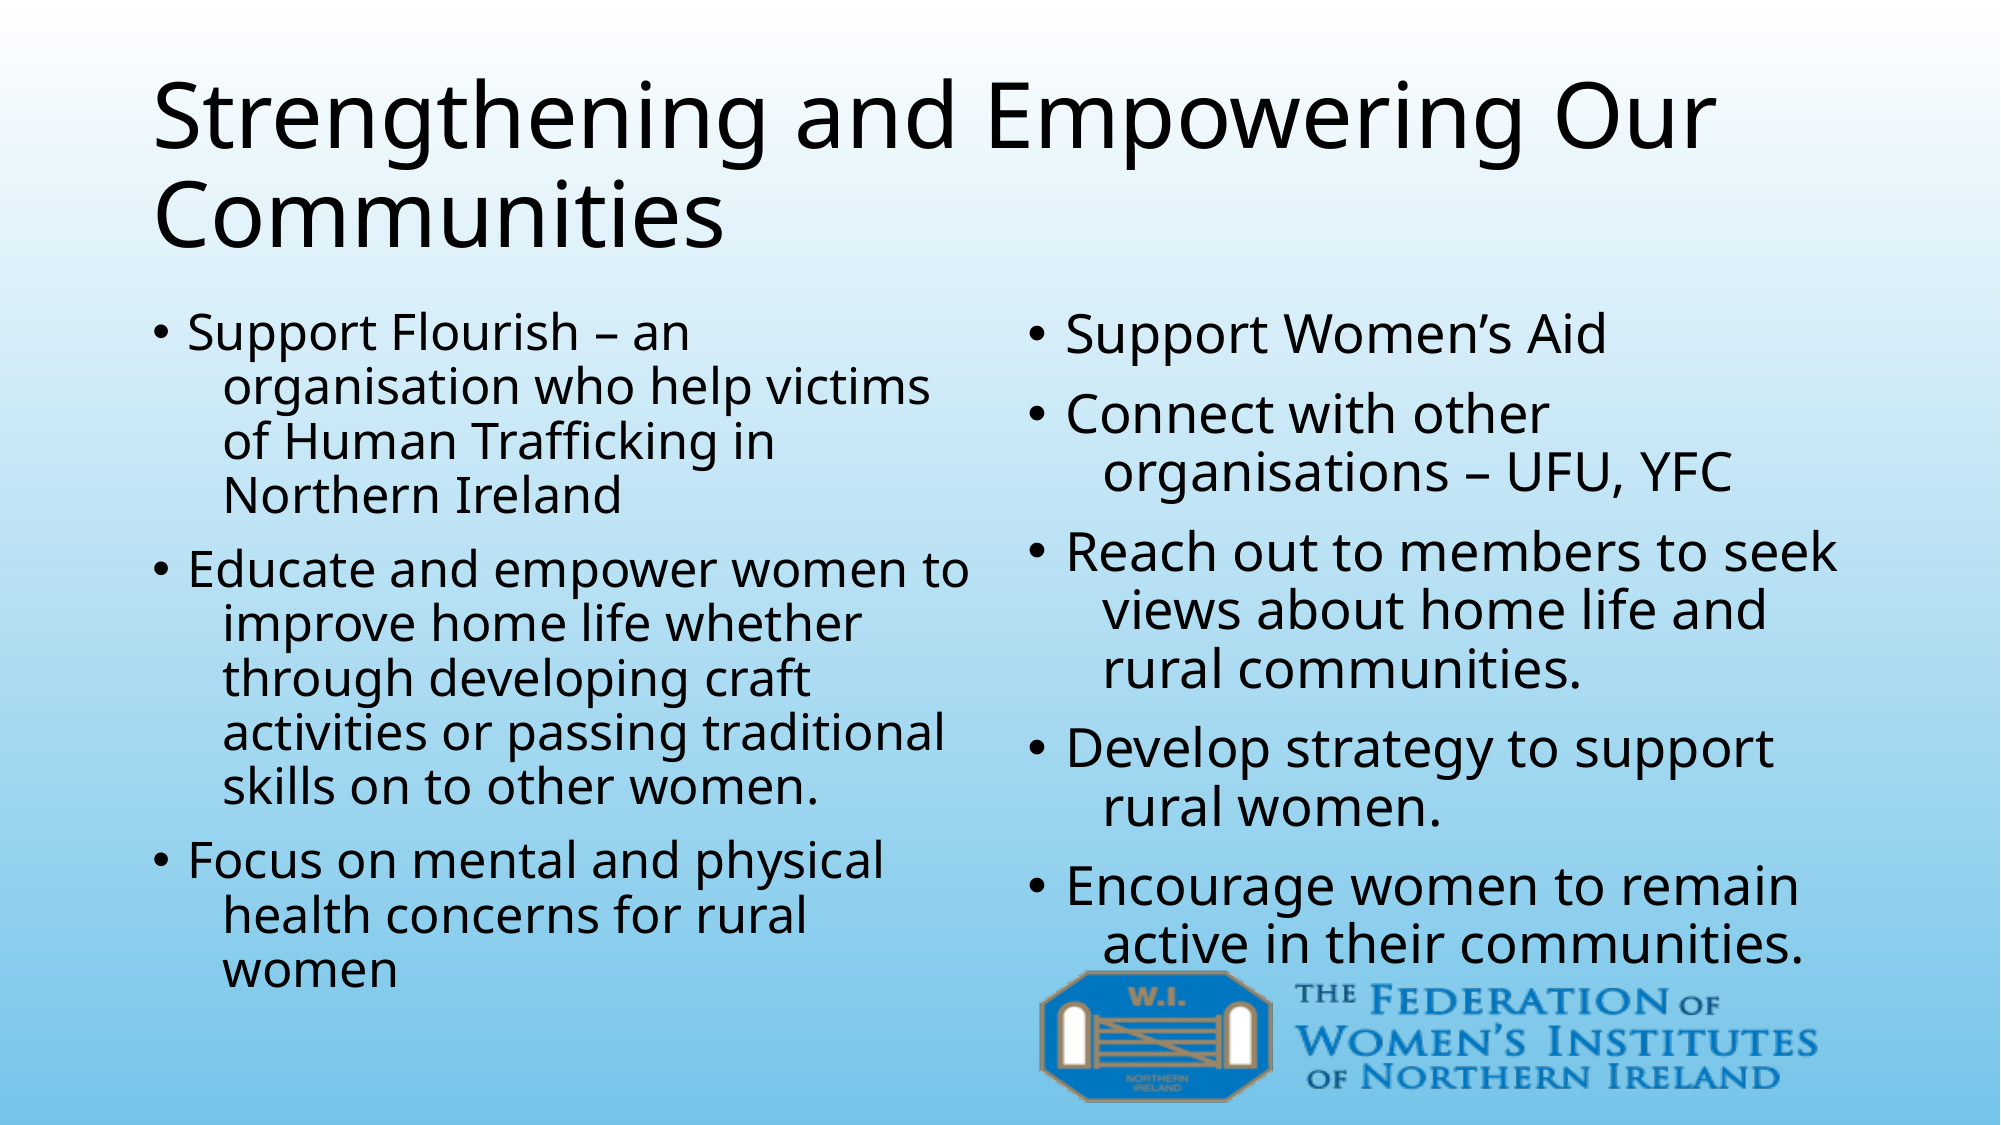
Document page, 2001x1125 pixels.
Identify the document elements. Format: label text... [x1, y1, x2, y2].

list Support Flourish – an organisation who help victims of Human Trafficking in Northern Ireland Educate and empower women to improve home life whether through developing craft activities or passing traditional skills on to other women. Focus on mental and physical health concerns for rural women [137, 299, 988, 1014]
list Support Women’s Aid Connect with other organisations – UFU, YFC Reach out to members to seek views about home life and rural communities. Develop strategy to support rural women. Encourage women to remain active in their communities. [1012, 299, 1863, 1014]
picture [1031, 965, 1844, 1106]
title Strengthening and Empowering Our Communities [137, 59, 1863, 278]
